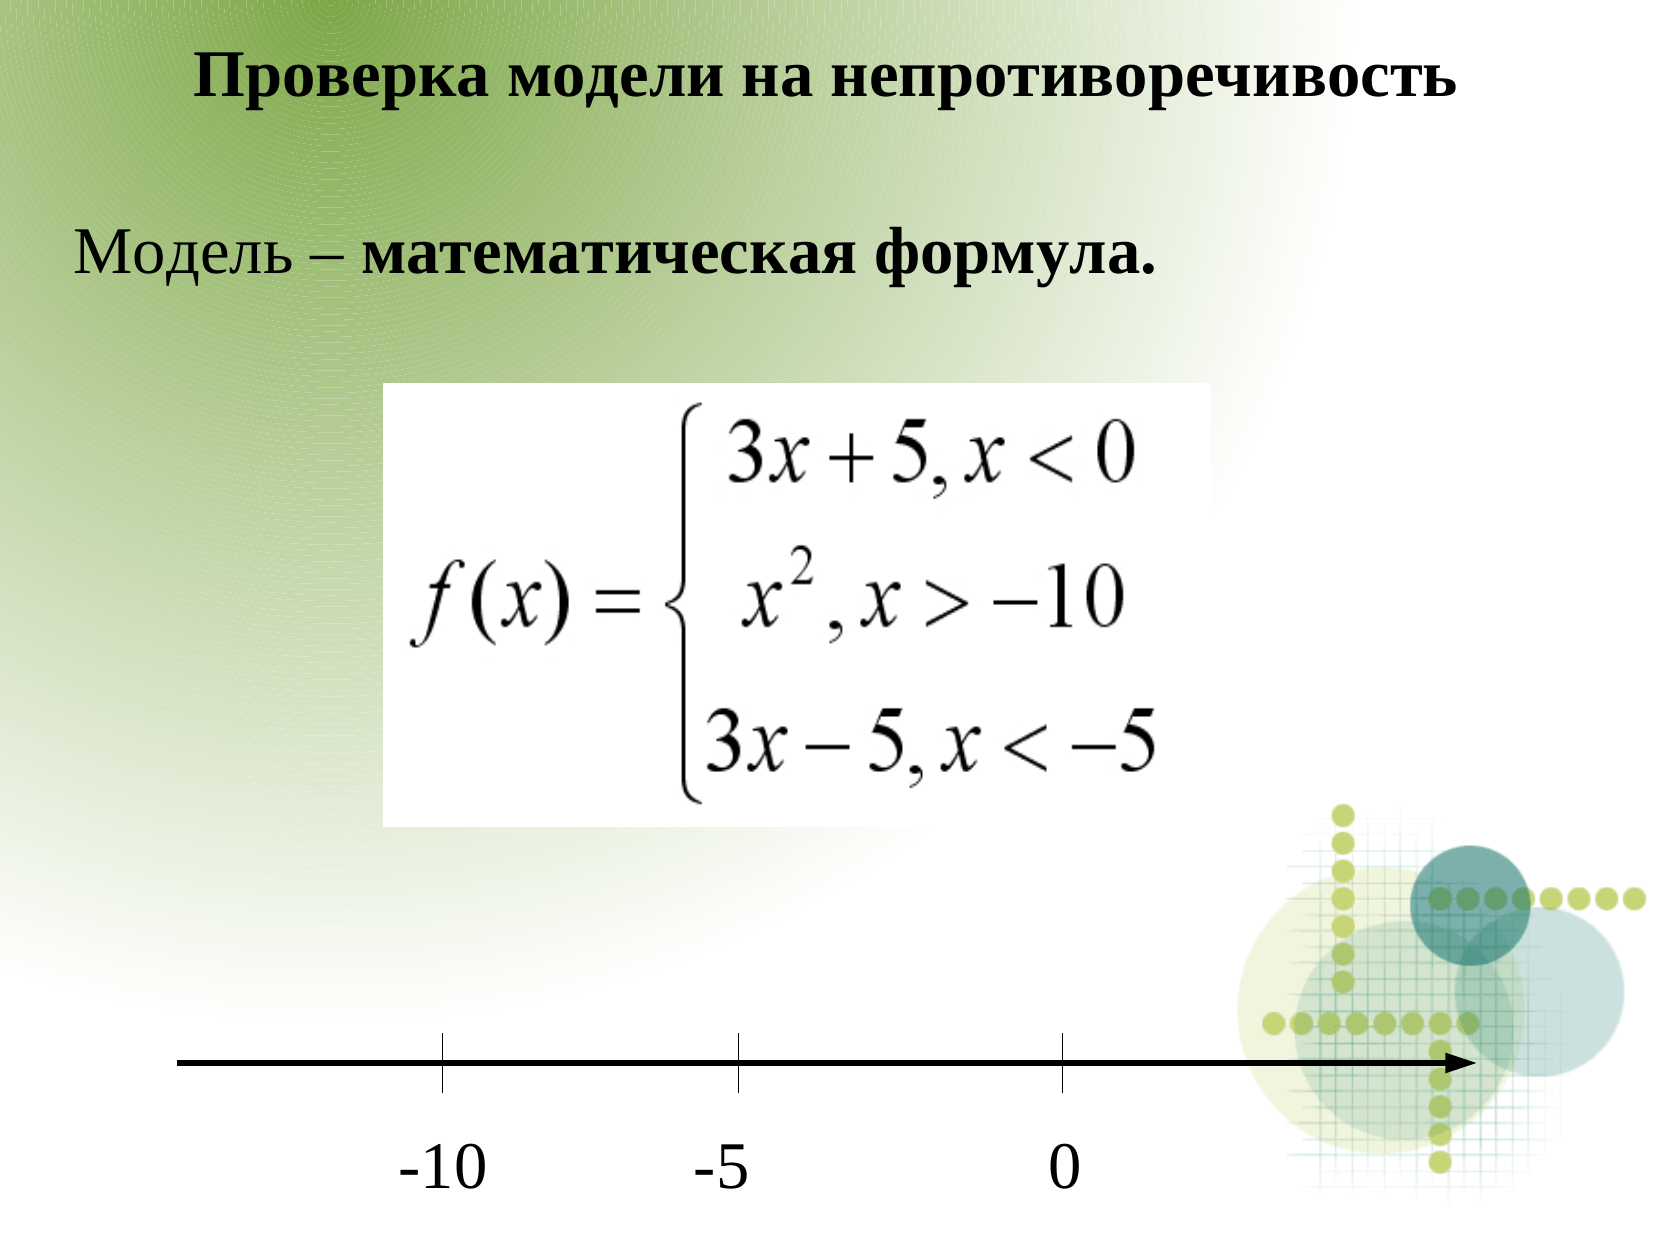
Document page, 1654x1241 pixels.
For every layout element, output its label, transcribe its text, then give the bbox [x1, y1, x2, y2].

picture [1224, 792, 1654, 1211]
text_box Модель – математическая формула. [59, 206, 1595, 296]
text_box 0 [1033, 1122, 1123, 1211]
text_box Проверка модели на непротиворечивость [29, 29, 1625, 119]
picture [383, 383, 1211, 827]
text_box -10 [383, 1121, 562, 1211]
text_box -5 [679, 1122, 768, 1211]
